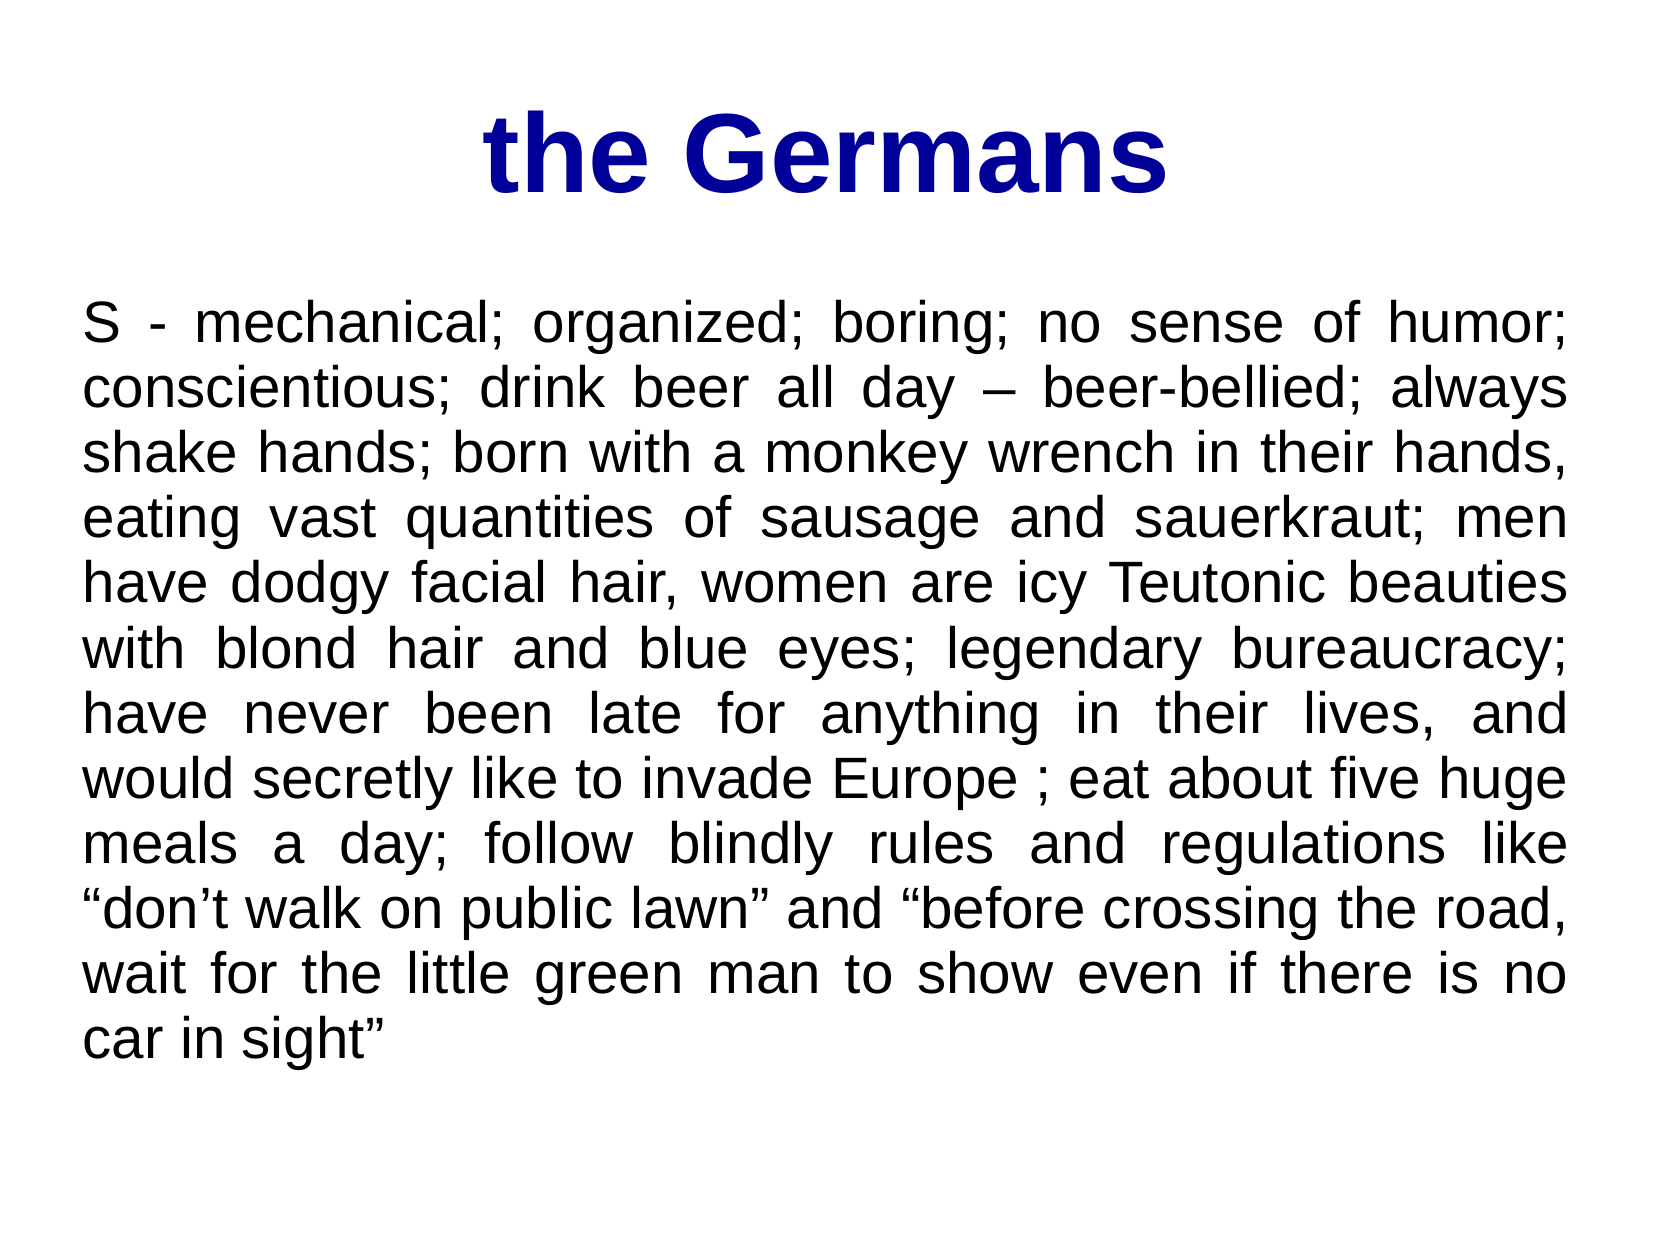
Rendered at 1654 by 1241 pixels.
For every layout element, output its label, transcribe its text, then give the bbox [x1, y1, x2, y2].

title the Germans [82, 49, 1571, 257]
list S - mechanical; organized; boring; no sense of humor; conscientious; drink beer all day – beer-bellied; always shake hands; born with a monkey wrench in their hands, eating vast quantities of sausage and sauerkraut; men have dodgy facial hair, women are icy Teutonic beauties with blond hair and blue eyes; legendary bureaucracy; have never been late for anything in their lives, and would secretly like to invade Europe ; eat about five huge meals a day; follow blindly rules and regulations like “don’t walk on public lawn” and “before crossing the road, wait for the little green man to show even if there is no car in sight” [82, 290, 1571, 1109]
